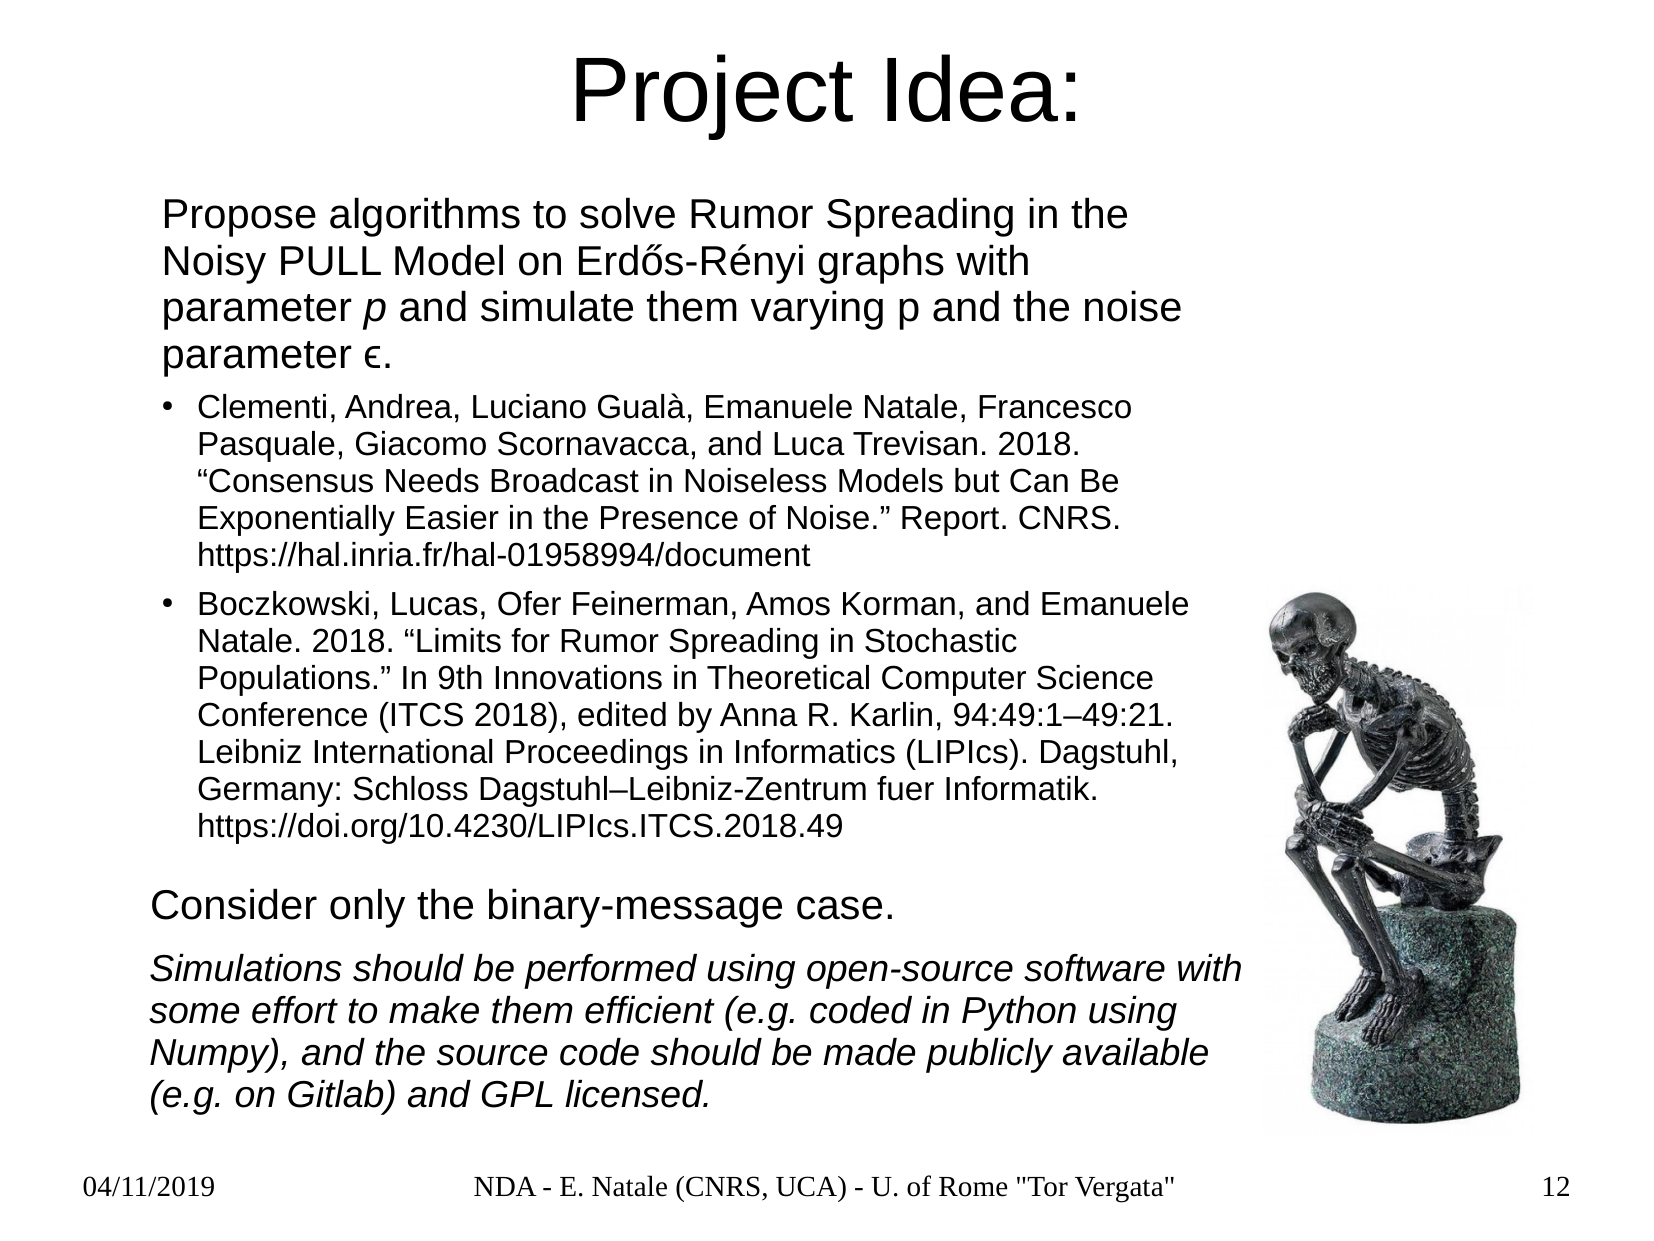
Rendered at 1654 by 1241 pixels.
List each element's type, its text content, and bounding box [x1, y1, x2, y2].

text_box Propose algorithms to solve Rumor Spreading in the Noisy PULL Model on Erdős-Rényi graphs with parameter p and simulate them varying p and the noise parameter ϵ. Clementi, Andrea, Luciano Gualà, Emanuele Natale, Francesco Pasquale, Giacomo Scornavacca, and Luca Trevisan. 2018. “Consensus Needs Broadcast in Noiseless Models but Can Be Exponentially Easier in the Presence of Noise.” Report. CNRS. https://hal.inria.fr/hal-01958994/document Boczkowski, Lucas, Ofer Feinerman, Amos Korman, and Emanuele Natale. 2018. “Limits for Rumor Spreading in Stochastic Populations.” In 9th Innovations in Theoretical Computer Science Conference (ITCS 2018), edited by Anna R. Karlin, 94:49:1–49:21. Leibniz International Proceedings in Informatics (LIPIcs). Dagstuhl, Germany: Schloss Dagstuhl–Leibniz-Zentrum fuer Informatik. https://doi.org/10.4230/LIPIcs.ITCS.2018.49 [146, 183, 1238, 853]
title Project Idea: [82, 31, 1571, 148]
text_box Simulations should be performed using open-source software with some effort to make them efficient (e.g. coded in Python using Numpy), and the source code should be made publicly available (e.g. on Gitlab) and GPL licensed. [134, 939, 1260, 1141]
picture [1249, 573, 1541, 1135]
text_box Consider only the binary-message case. [135, 874, 1222, 939]
